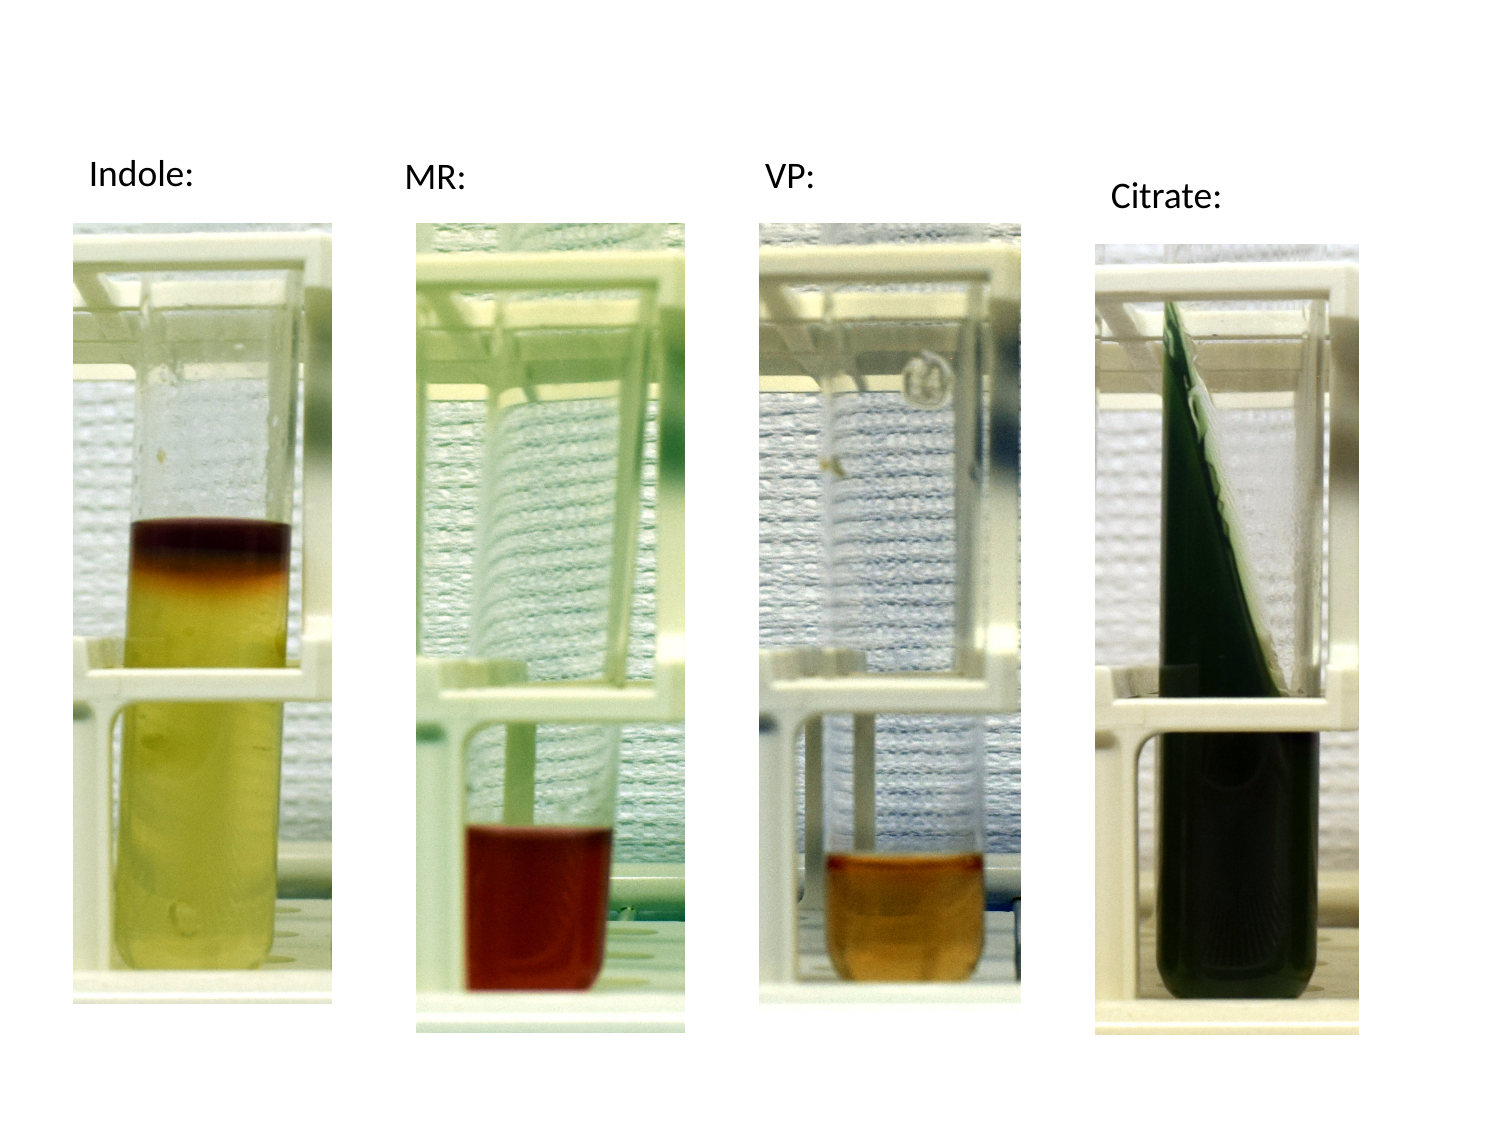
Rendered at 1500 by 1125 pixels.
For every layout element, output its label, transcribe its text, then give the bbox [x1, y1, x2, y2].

picture [73, 223, 332, 1004]
text_box Indole: [73, 141, 212, 202]
text_box VP: [750, 143, 832, 205]
picture [1095, 244, 1359, 1035]
text_box Citrate: [1095, 163, 1240, 224]
picture [759, 223, 1021, 1011]
picture [416, 223, 685, 1033]
text_box MR: [389, 144, 483, 205]
